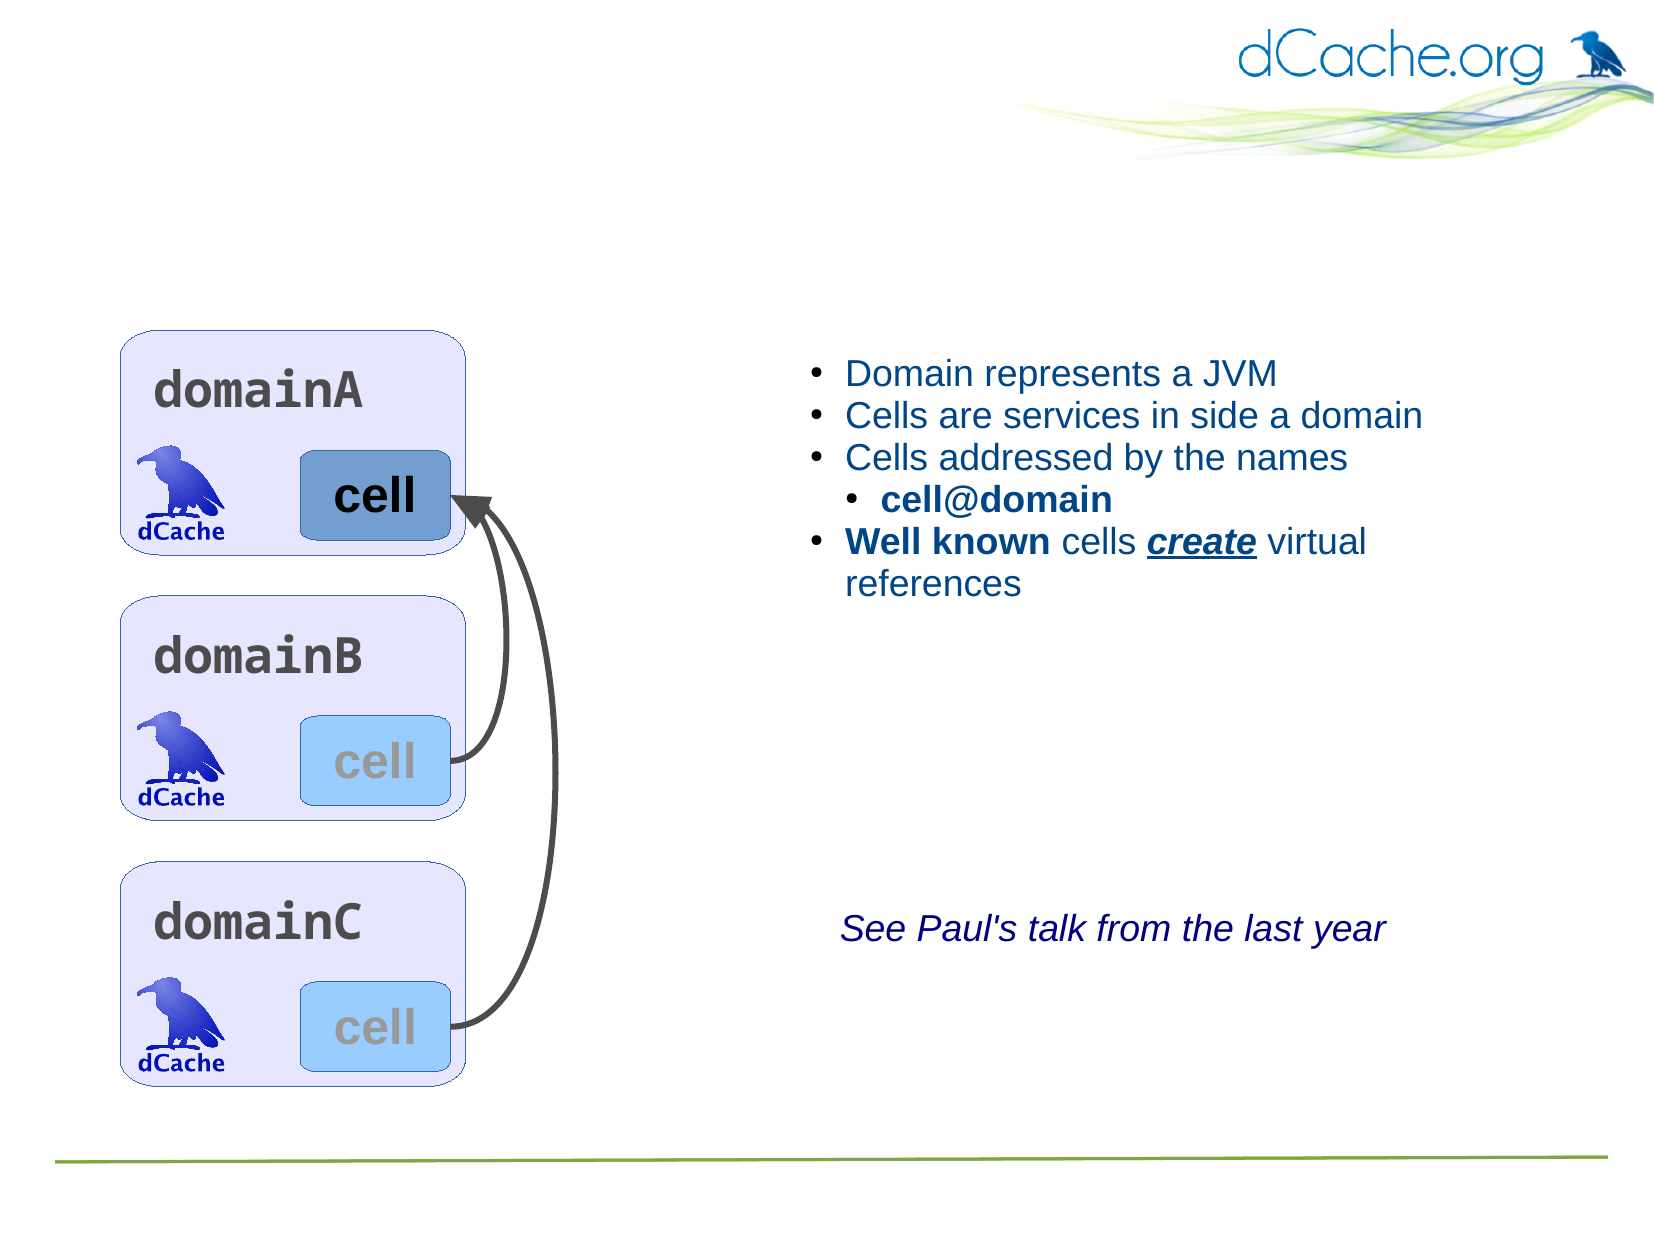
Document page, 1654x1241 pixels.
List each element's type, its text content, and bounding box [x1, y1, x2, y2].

text_box cell [300, 450, 451, 541]
text_box cell [300, 715, 451, 806]
picture [137, 445, 226, 541]
picture [956, 16, 1654, 169]
text_box [120, 595, 466, 821]
picture [137, 711, 226, 806]
text_box domainC [138, 878, 393, 952]
text_box [120, 861, 466, 1087]
text_box Domain represents a JVM Cells are services in side a domain Cells addressed by the names cell@domain Well known cells create virtual references [795, 345, 1561, 612]
text_box cell [300, 981, 451, 1072]
text_box See Paul's talk from the last year [825, 900, 1401, 957]
text_box domainB [138, 612, 393, 686]
picture [137, 977, 226, 1072]
text_box [120, 330, 466, 556]
text_box domainA [138, 346, 393, 421]
